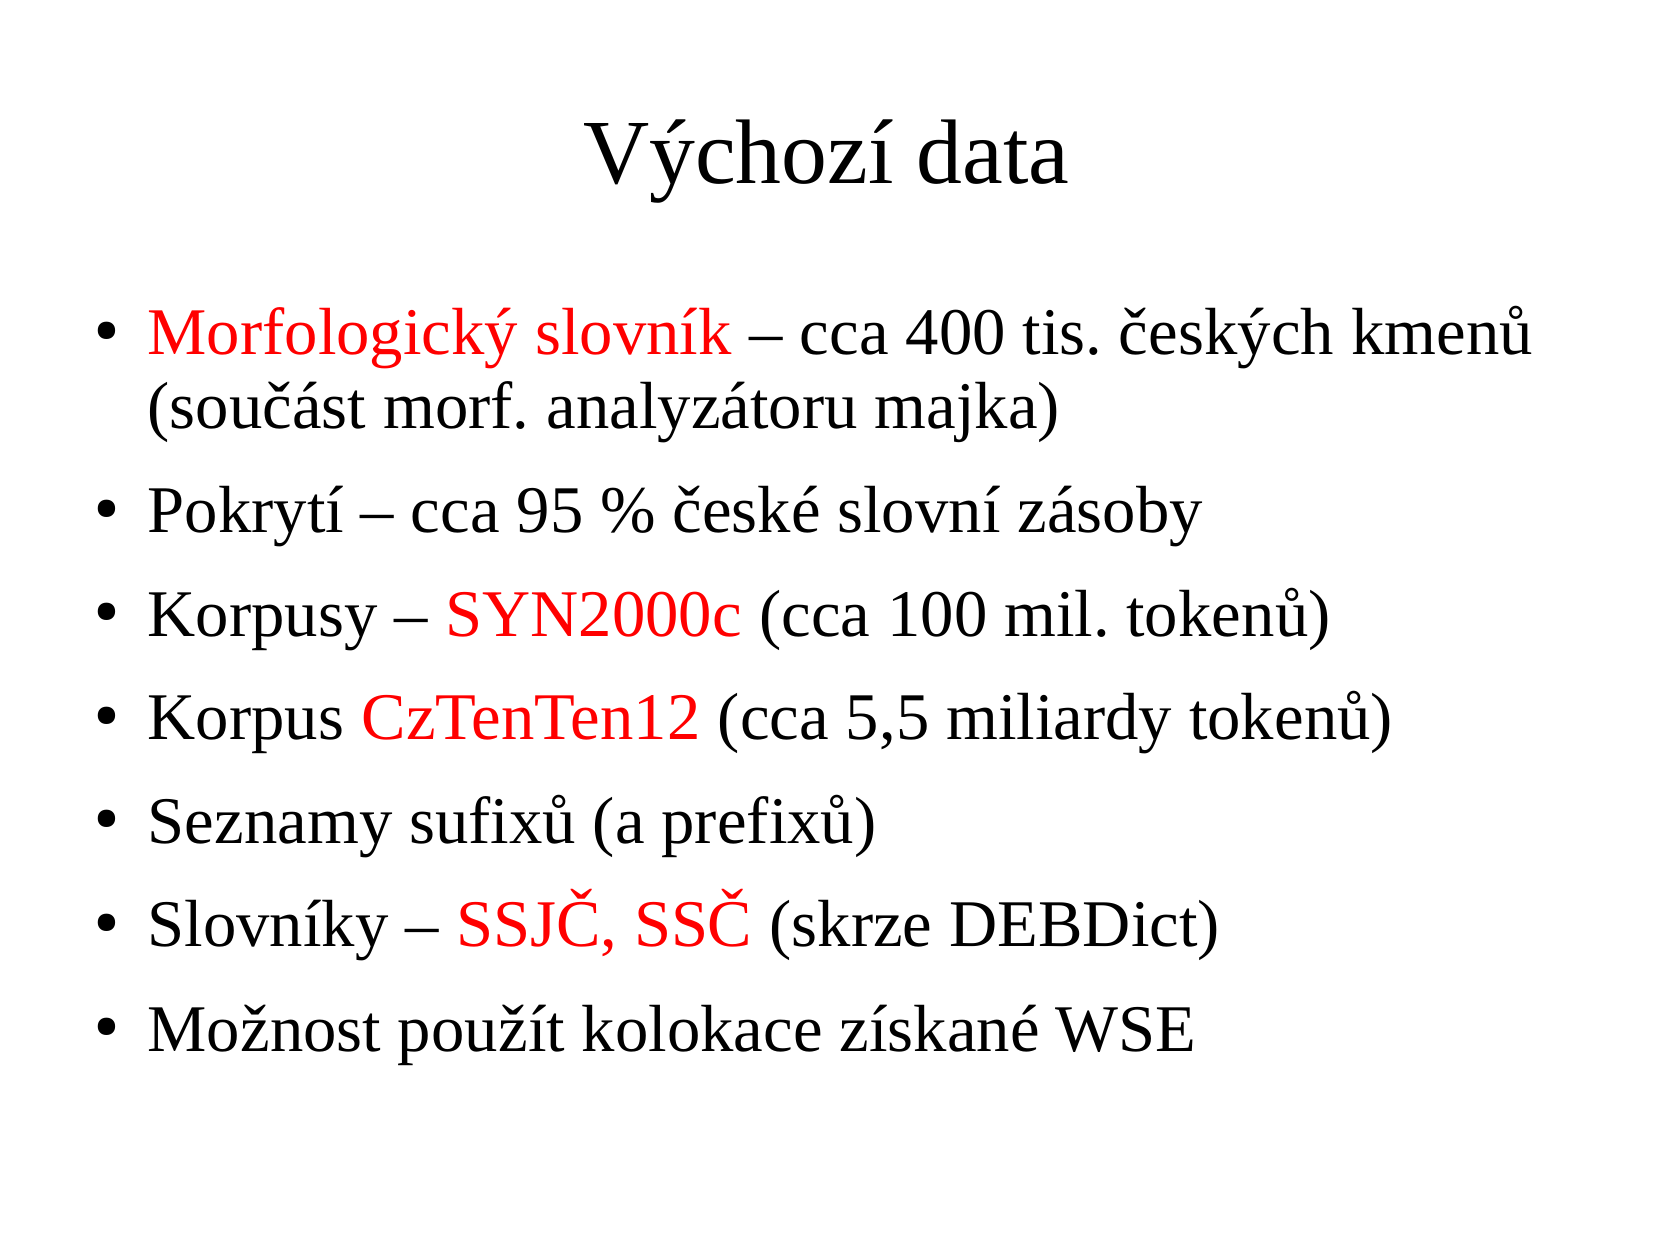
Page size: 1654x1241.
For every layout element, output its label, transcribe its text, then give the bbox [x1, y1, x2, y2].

title Výchozí data [82, 56, 1571, 250]
list Morfologický slovník – cca 400 tis. českých kmenů (součást morf. analyzátoru majka) Pokrytí – cca 95 % české slovní zásoby Korpusy – SYN2000c (cca 100 mil. tokenů) Korpus CzTenTen12 (cca 5,5 miliardy tokenů) Seznamy sufixů (a prefixů) Slovníky – SSJČ, SSČ (skrze DEBDict) Možnost použít kolokace získané WSE [76, 295, 1565, 1146]
